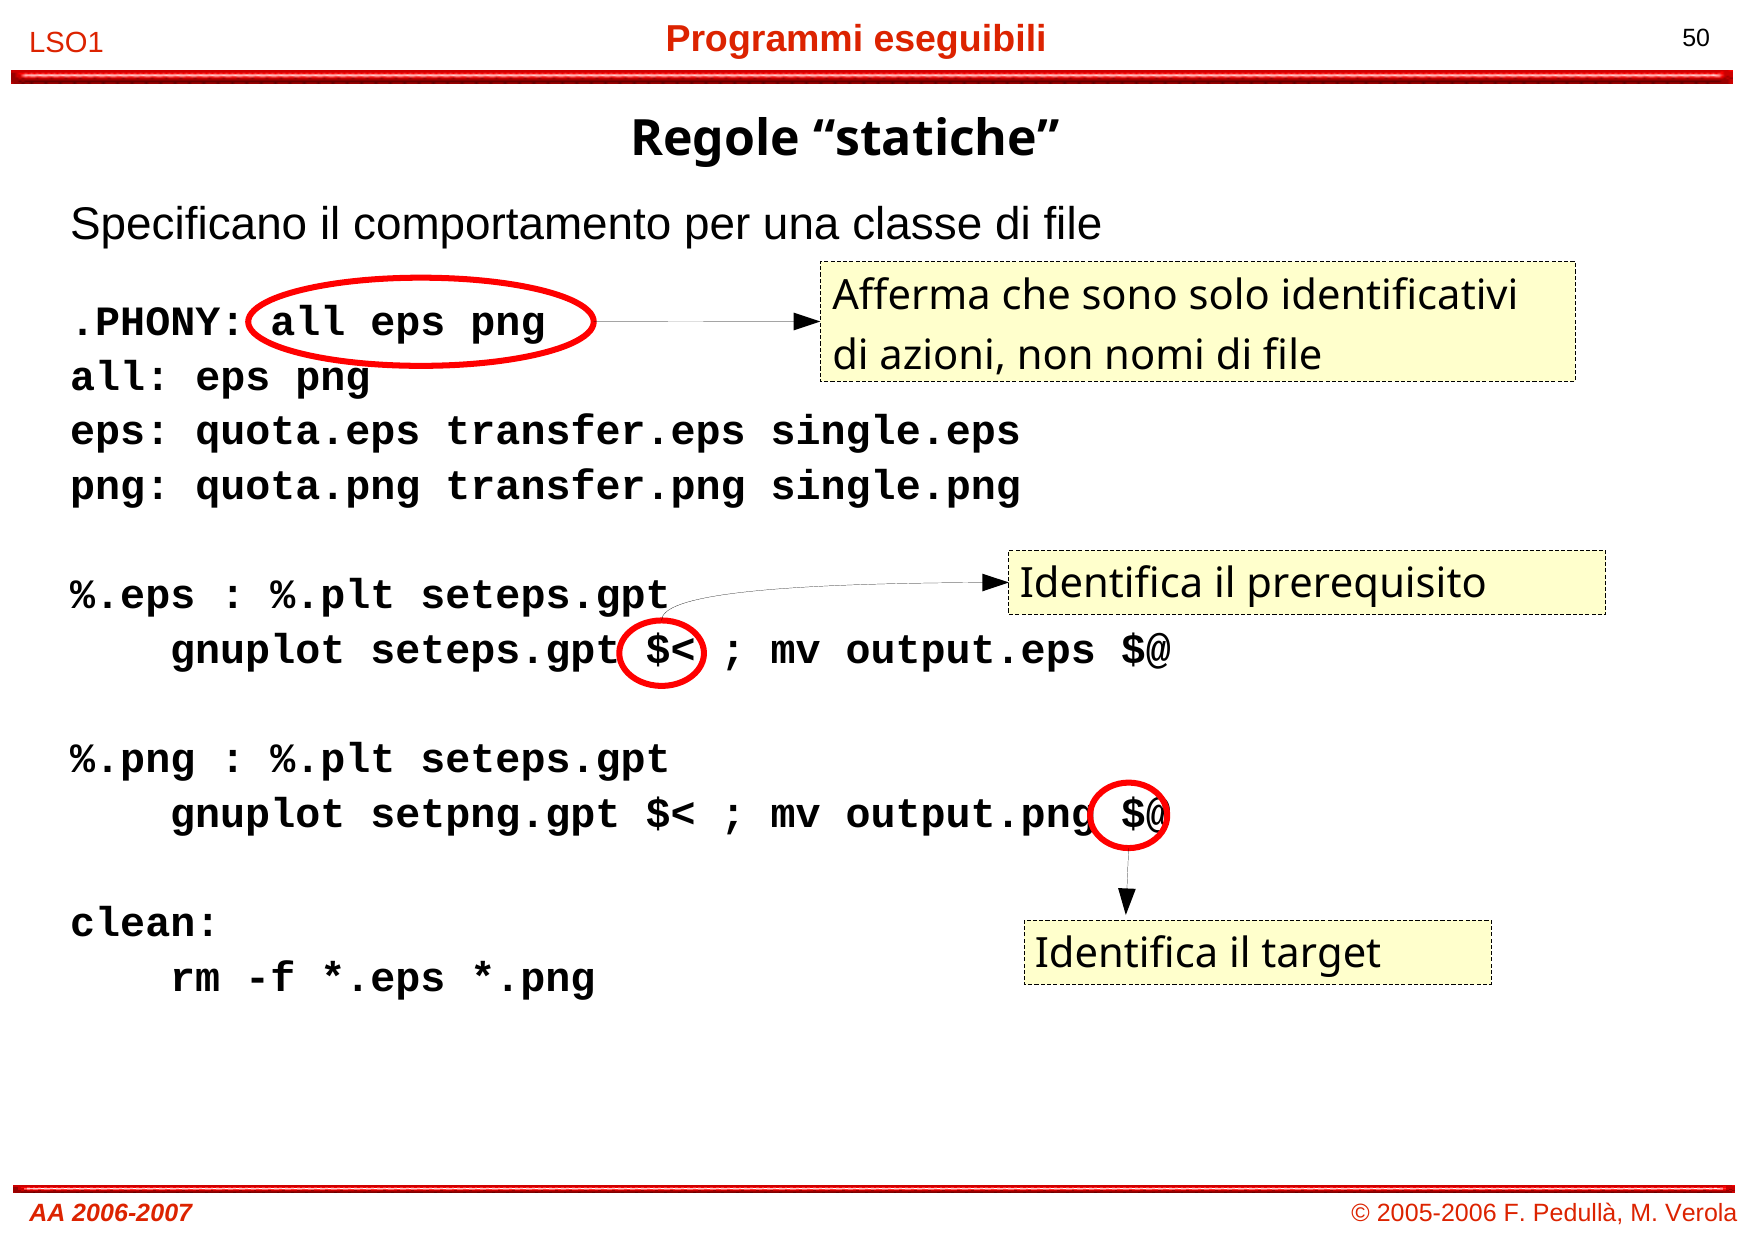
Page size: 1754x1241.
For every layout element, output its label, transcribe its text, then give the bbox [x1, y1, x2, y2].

title Regole “statiche” [630, 90, 1111, 186]
list Specificano il comportamento per una classe di file .PHONY: all eps png all: eps png eps: quota.eps transfer.eps single.eps png: quota.png transfer.png single.png %.eps : %.plt seteps.gpt gnuplot seteps.gpt $< ; mv output.eps $@ %.png : %.plt seteps.gpt gnuplot setpng.gpt $< ; mv output.png $@ clean: rm -f *.eps *.png [70, 194, 1708, 1154]
text_box Identifica il target [1024, 920, 1492, 985]
text_box Afferma che sono solo identificativi di azioni, non nomi di file [820, 261, 1576, 382]
picture [13, 1185, 1735, 1193]
picture [11, 70, 1733, 84]
text_box Identifica il prerequisito [1008, 550, 1606, 615]
